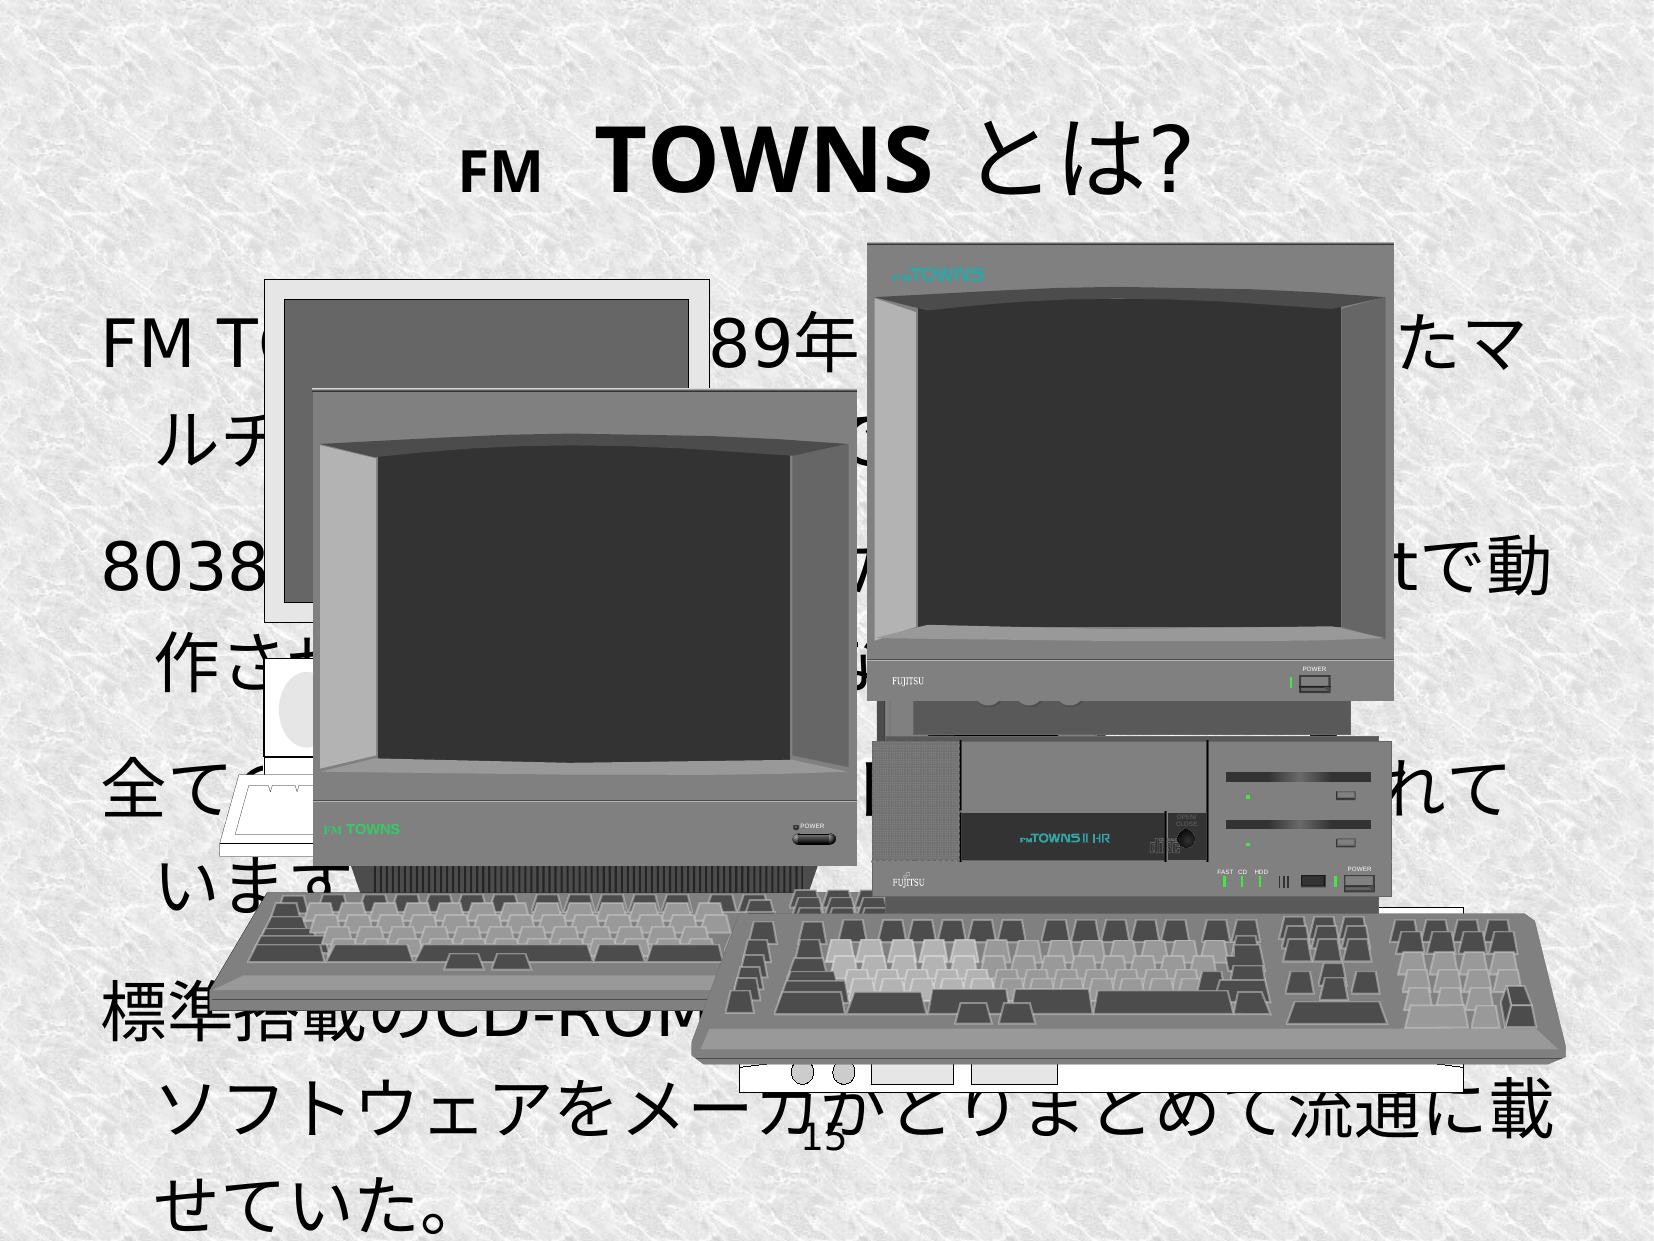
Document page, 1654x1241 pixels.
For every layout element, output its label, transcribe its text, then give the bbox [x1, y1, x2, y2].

picture [0, 0, 1654, 1241]
text_box [739, 1067, 1464, 1093]
title FM TOWNS とは? [82, 49, 1571, 257]
text_box <番号> [752, 1108, 895, 1182]
list FM TOWNS は、1989年に富士通が発表したマルチメディアパソコンです。 80386ベースに設計されたため元もと32bitで動作させることを前提になっています。 全てのマシンにCD-ROMドライブが搭載されています。 標準搭載のCD-ROMドライブを活用したフリーソフトウェアをメーカがとりまとめて流通に載せていた。 [82, 290, 1571, 1094]
